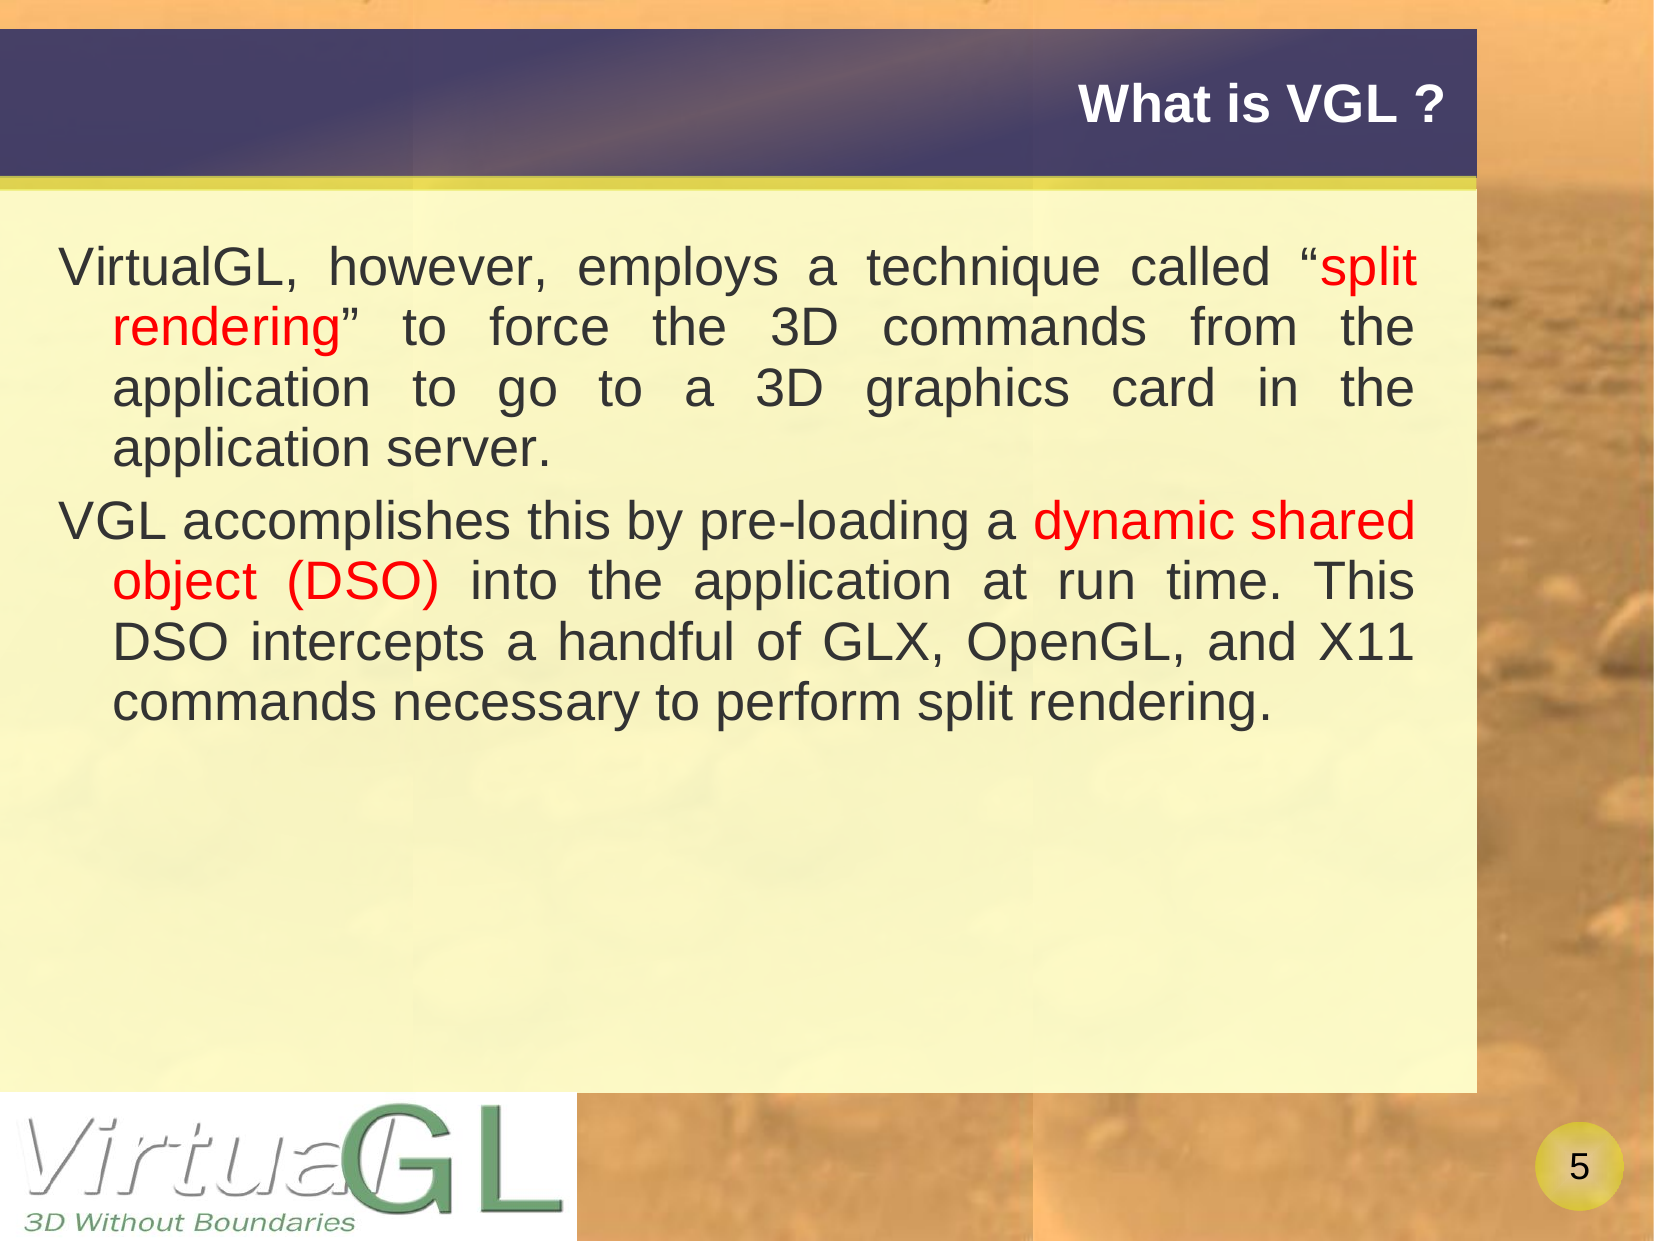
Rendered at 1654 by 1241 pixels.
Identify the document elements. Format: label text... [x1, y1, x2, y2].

list VirtualGL, however, employs a technique called “split rendering” to force the 3D commands from the application to go to a 3D graphics card in the application server. VGL accomplishes this by pre-loading a dynamic shared object (DSO) into the application at run time. This DSO intercepts a handful of GLX, OpenGL, and X11 commands necessary to perform split rendering. [59, 236, 1418, 1182]
picture [0, 0, 1654, 1241]
title What is VGL ? [29, 59, 1447, 148]
